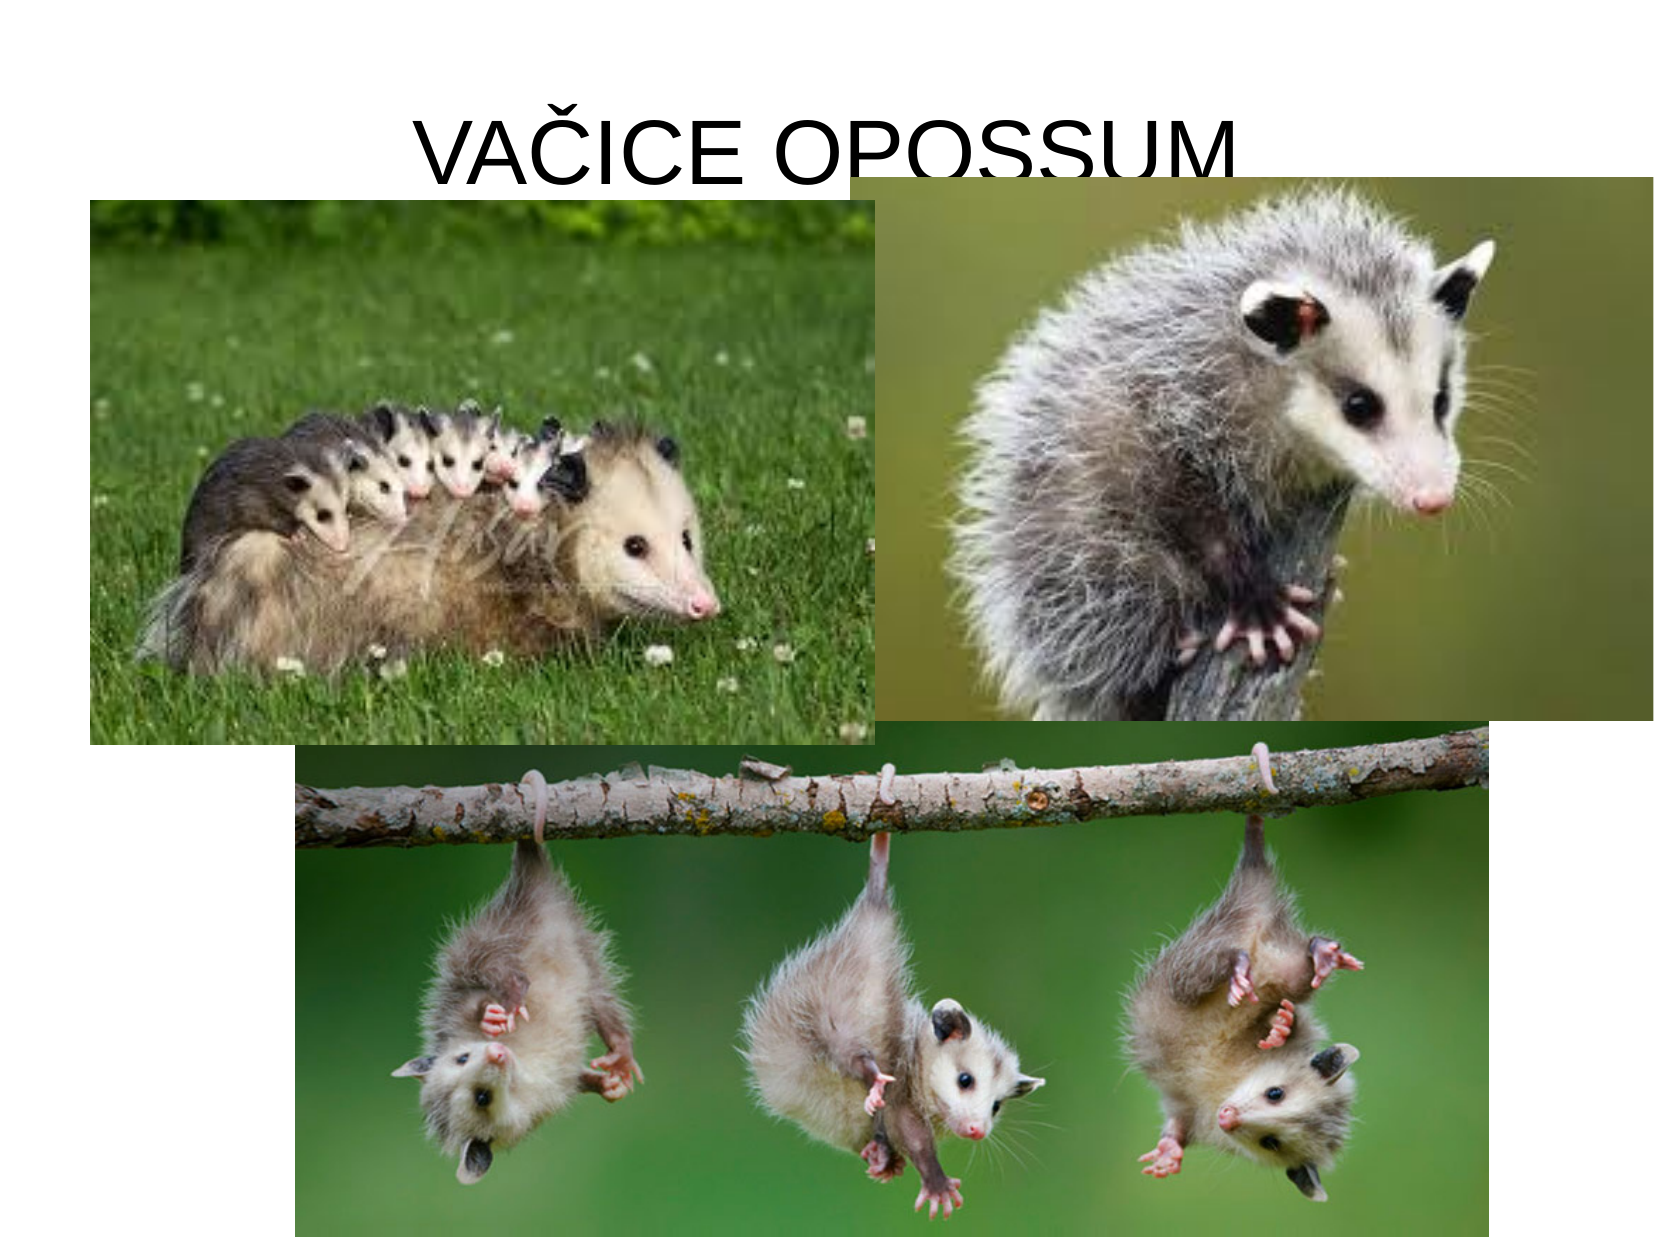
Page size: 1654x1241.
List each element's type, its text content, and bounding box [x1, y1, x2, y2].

title VAČICE OPOSSUM [82, 49, 1571, 257]
picture [90, 177, 1654, 1237]
